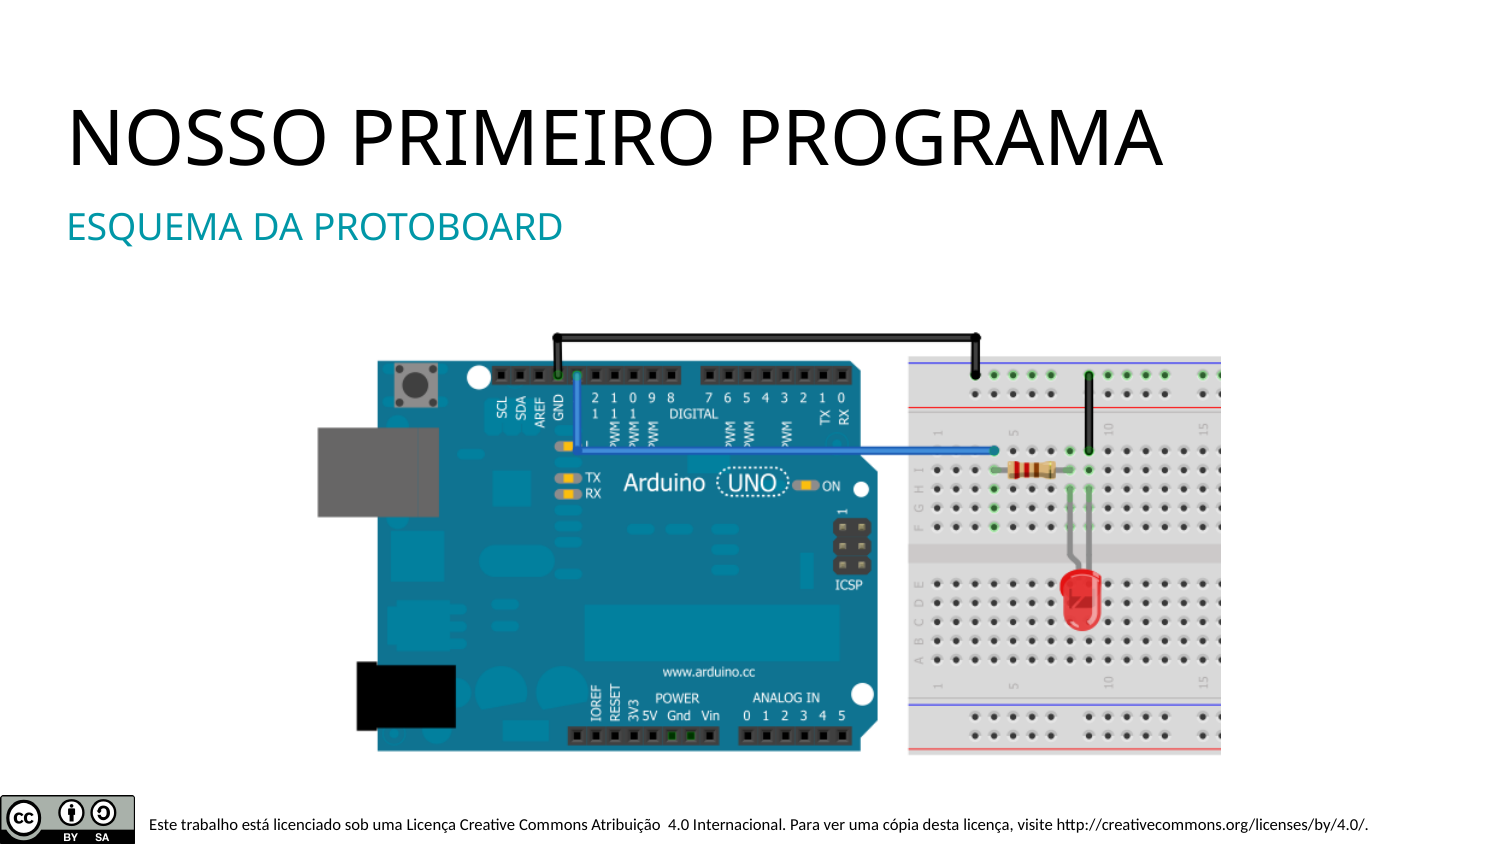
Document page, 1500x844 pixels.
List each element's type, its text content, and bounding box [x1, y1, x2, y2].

title ESQUEMA DA PROTOBOARD [51, 187, 1449, 282]
picture [279, 248, 1221, 771]
picture [0, 795, 135, 844]
text_box Este trabalho está licenciado sob uma Licença Creative Commons Atribuição 4.0 Internacional. Para ver uma cópia desta licença, visite http://creativecommons.org/licenses/by/4.0/. [135, 795, 1500, 844]
title NOSSO PRIMEIRO PROGRAMA [51, 72, 1449, 167]
